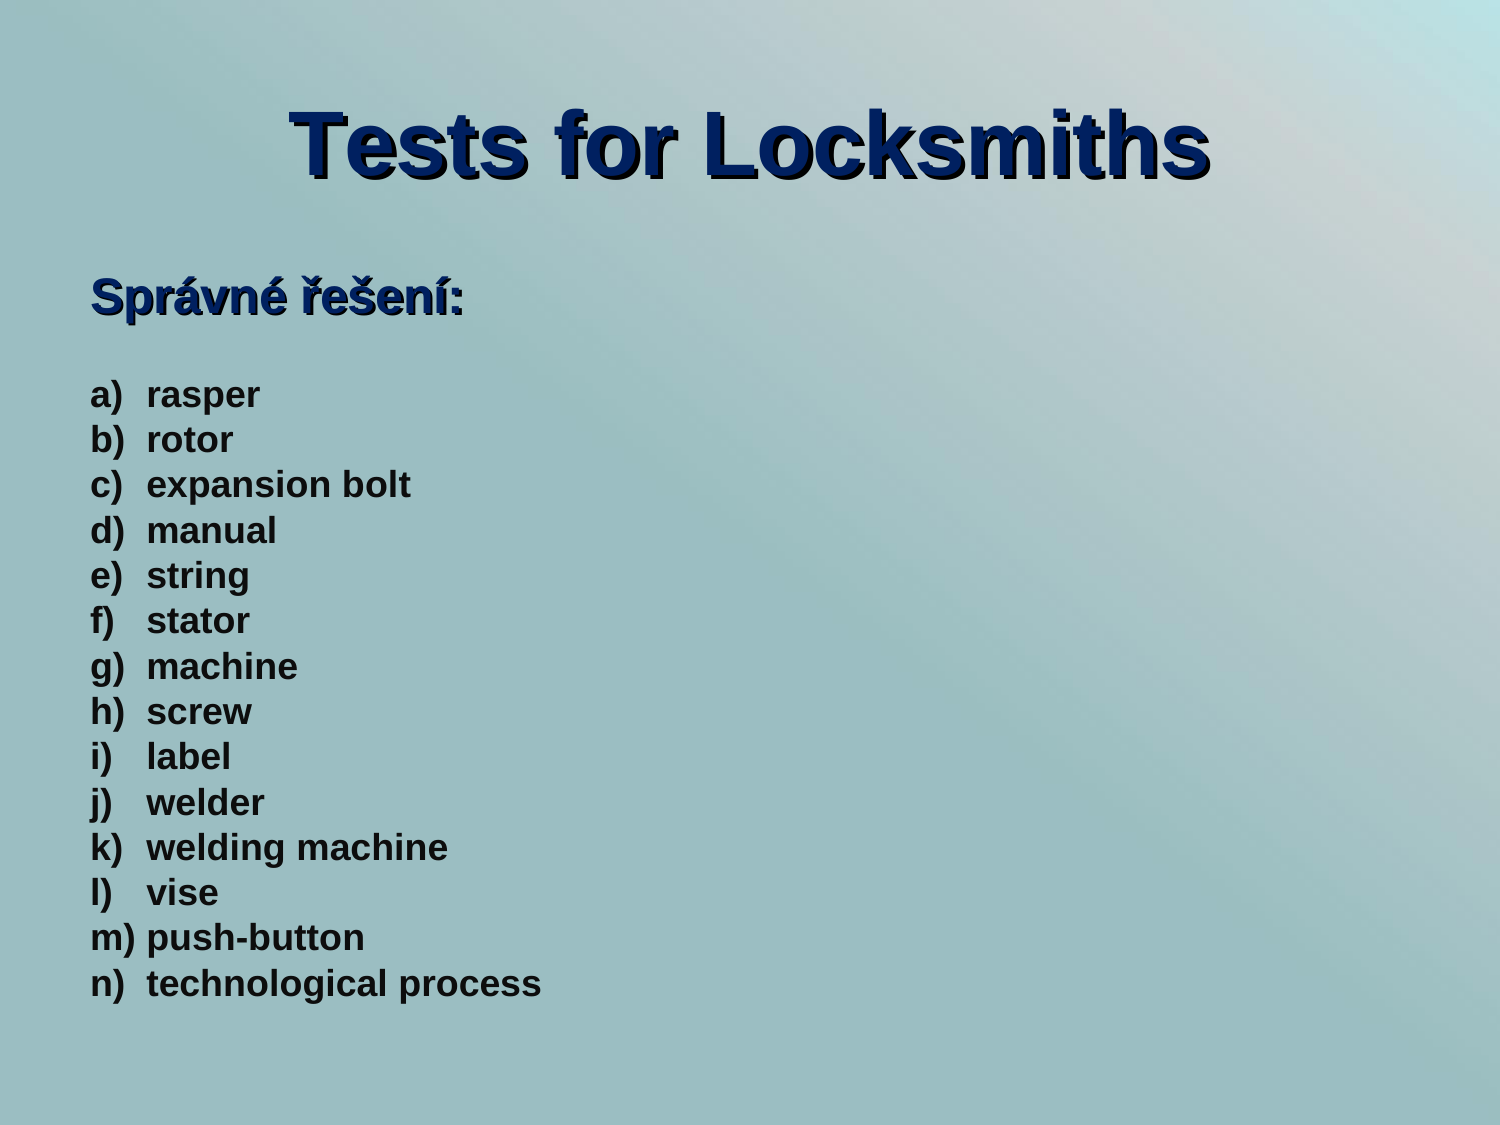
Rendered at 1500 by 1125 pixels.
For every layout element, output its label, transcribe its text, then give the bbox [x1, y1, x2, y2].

picture [0, 0, 1500, 1125]
title Tests for Locksmiths [75, 45, 1426, 233]
list Správné řešení: rasper rotor expansion bolt manual string stator machine screw label welder welding machine vise push-button technological process [75, 262, 1426, 1061]
